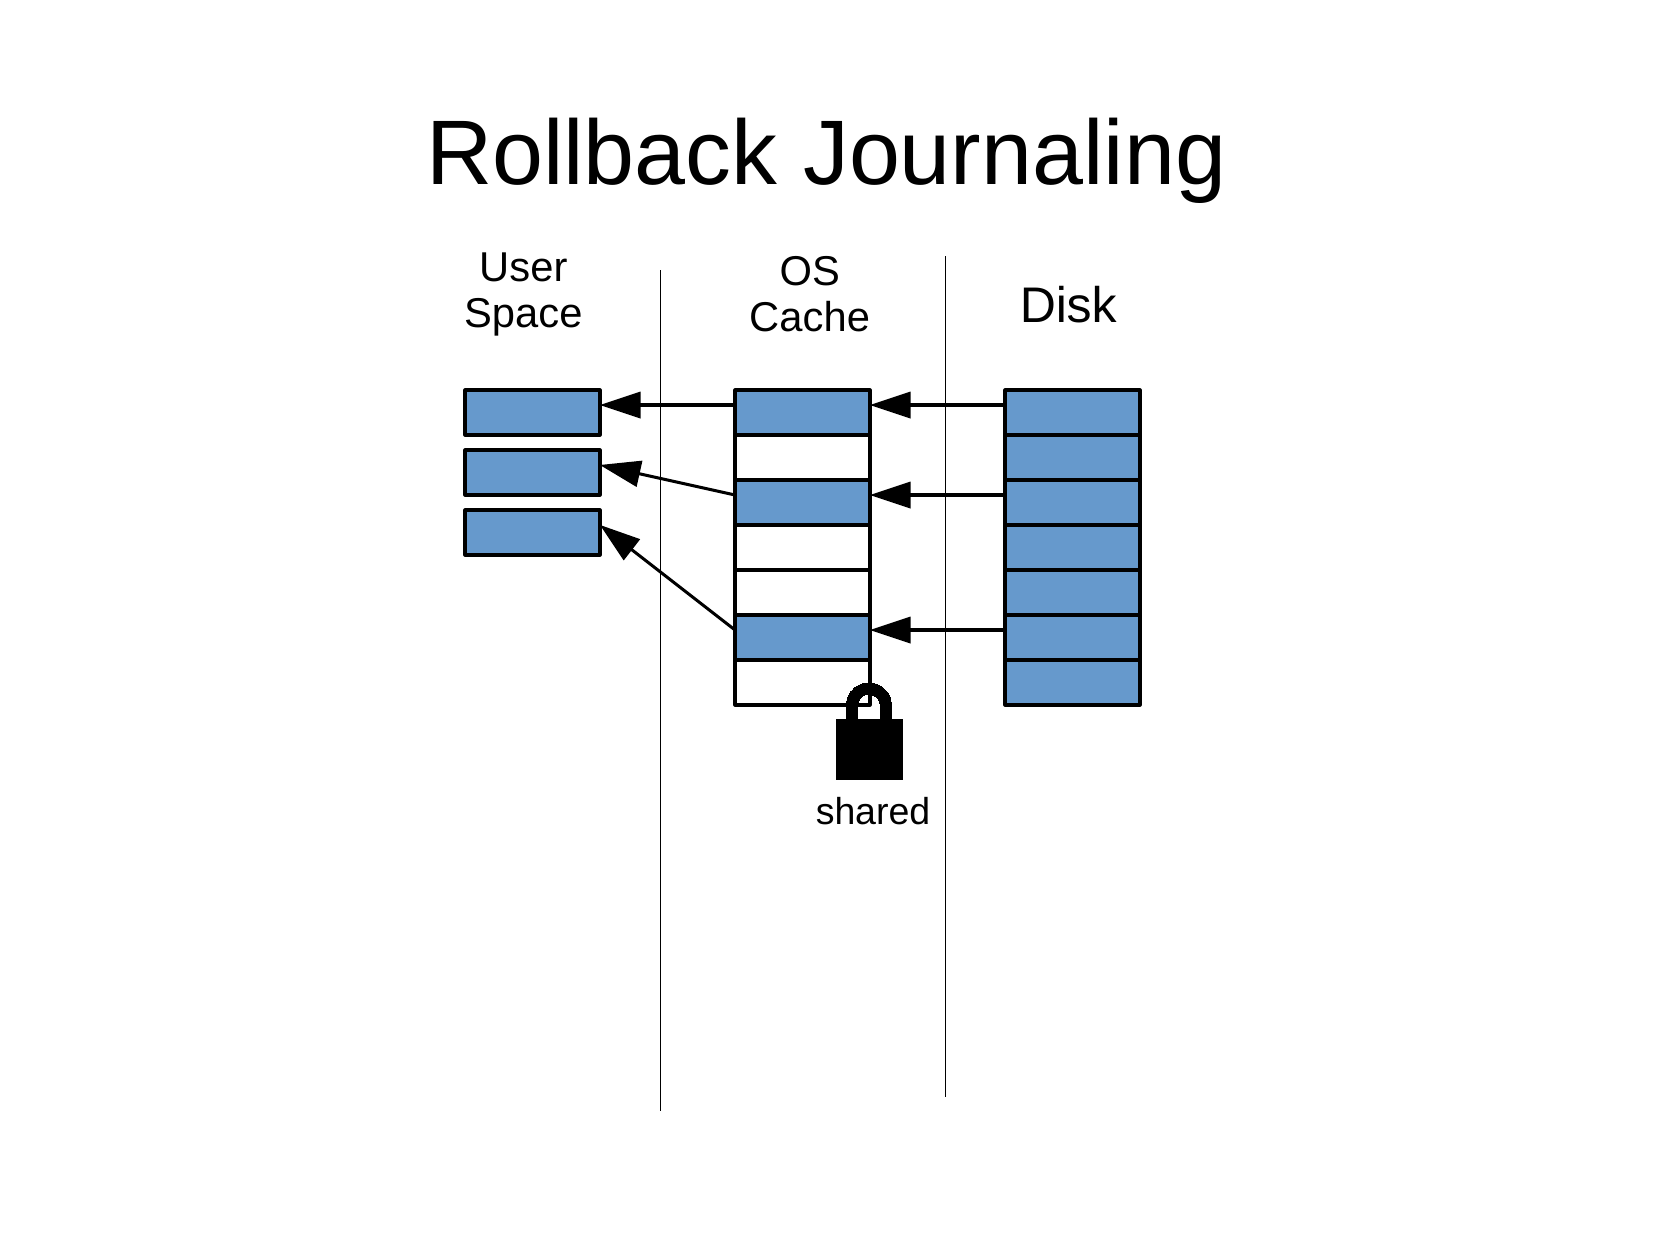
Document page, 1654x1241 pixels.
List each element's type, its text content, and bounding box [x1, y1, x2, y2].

text_box [465, 510, 601, 556]
text_box Disk [1005, 270, 1132, 342]
title Rollback Journaling [82, 49, 1571, 257]
text_box [465, 390, 601, 436]
text_box [1005, 390, 1141, 706]
text_box [735, 390, 903, 780]
text_box User Space [449, 236, 616, 346]
text_box [465, 450, 601, 496]
text_box OS Cache [734, 240, 901, 349]
text_box shared [801, 783, 946, 840]
